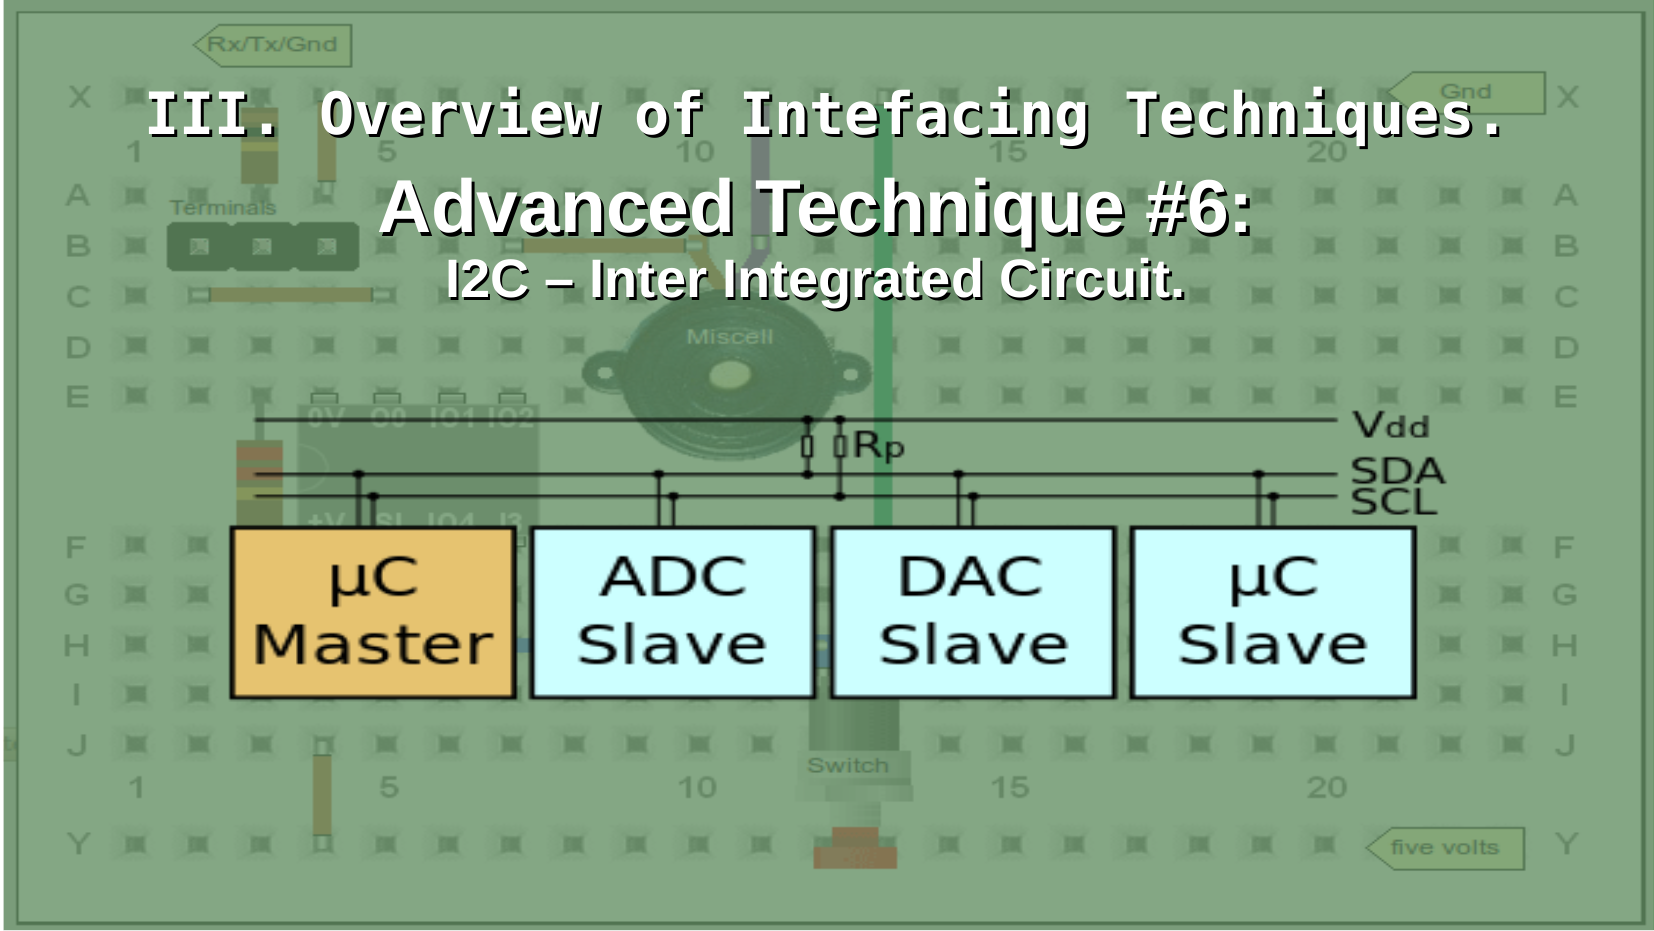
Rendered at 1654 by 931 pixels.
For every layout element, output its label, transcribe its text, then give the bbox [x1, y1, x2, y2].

subtitle Advanced Technique #6: I2C – Inter Integrated Circuit. [71, 165, 1561, 287]
picture [3, 0, 1654, 931]
subtitle Advanced Technique #6: I2C – Inter Integrated Circuit. [71, 827, 1561, 915]
title III. Overview of Intefacing Techniques. [82, 28, 1571, 202]
text_box [71, 287, 1561, 827]
